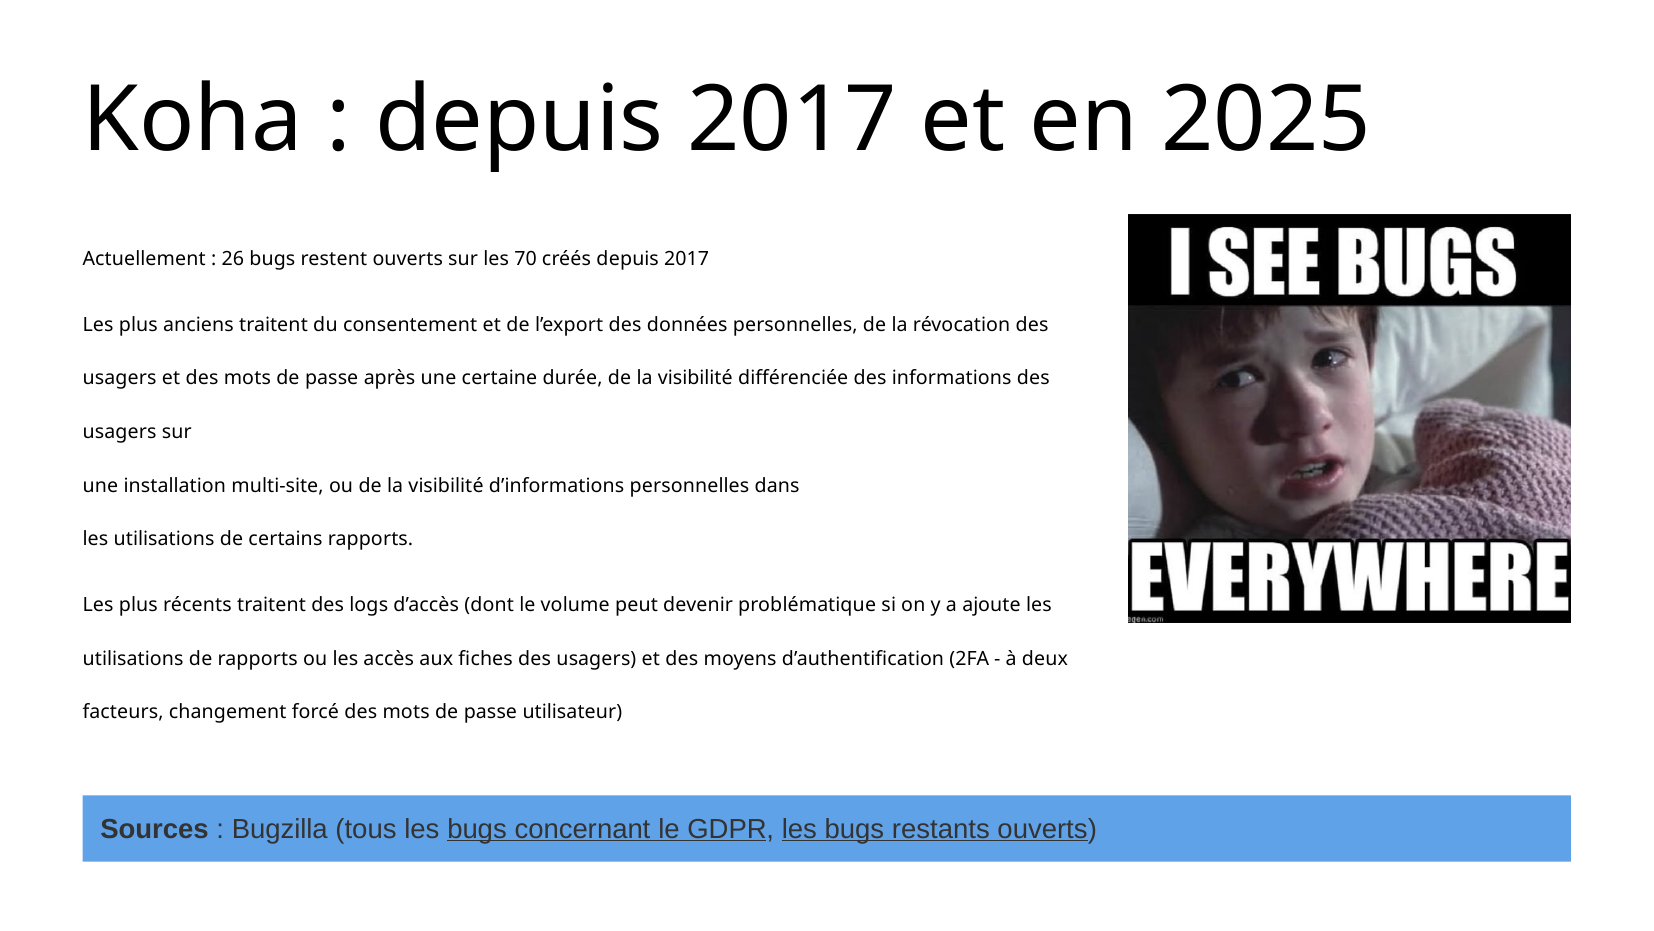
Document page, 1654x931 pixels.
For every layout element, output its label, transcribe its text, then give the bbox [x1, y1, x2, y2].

list Sources : Bugzilla (tous les bugs concernant le GDPR, les bugs restants ouverts) [82, 795, 1571, 862]
title Koha : depuis 2017 et en 2025 [82, 37, 1571, 193]
list Actuellement : 26 bugs restent ouverts sur les 70 créés depuis 2017 Les plus anciens traitent du consentement et de l’export des données personnelles, de la révocation des usagers et des mots de passe après une certaine durée, de la visibilité différenciée des informations des usagers sur une installation multi-site, ou de la visibilité d’informations personnelles dans les utilisations de certains rapports. Les plus récents traitent des logs d’accès (dont le volume peut devenir problématique si on y a ajoute les utilisations de rapports ou les accès aux fiches des usagers) et des moyens d’authentification (2FA - à deux facteurs, changement forcé des mots de passe utilisateur) [82, 217, 1106, 739]
picture [1128, 214, 1571, 623]
